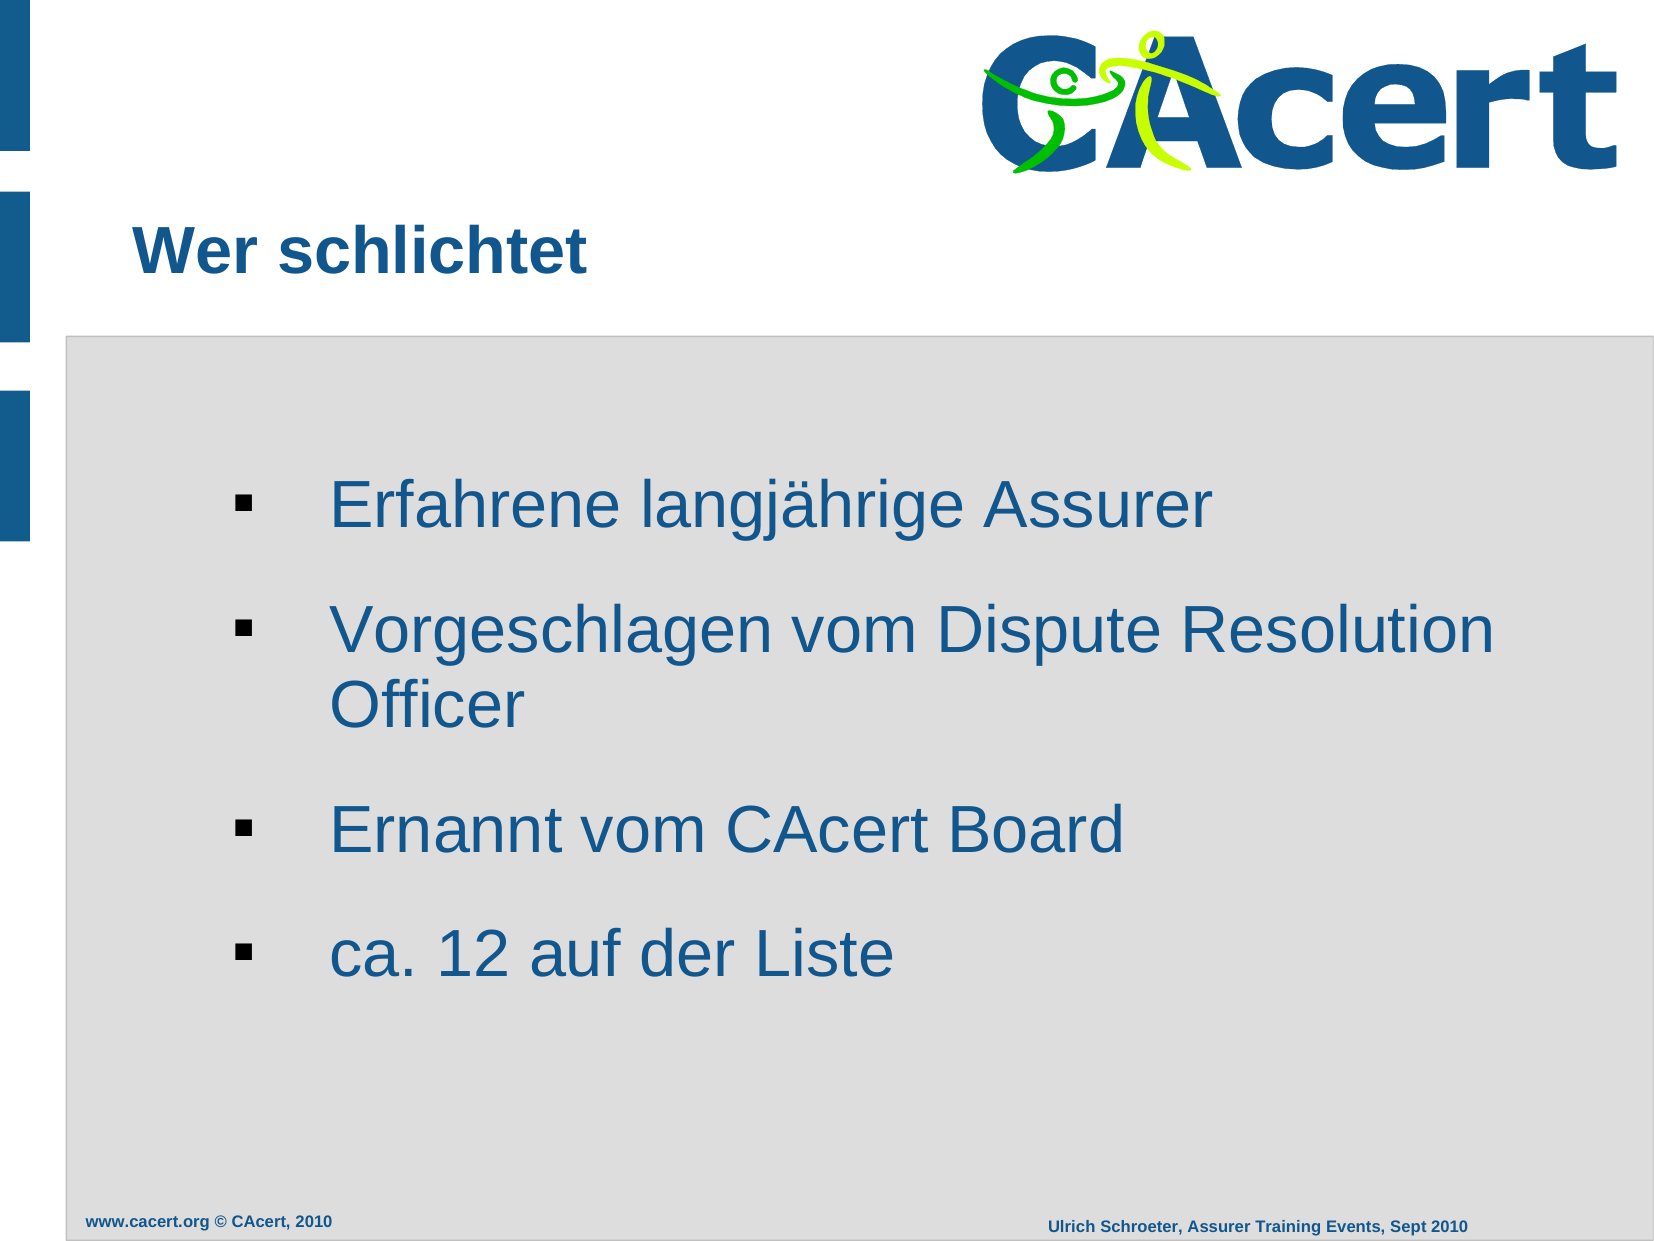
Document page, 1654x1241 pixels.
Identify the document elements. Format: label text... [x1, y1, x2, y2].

text_box Wer schlichtet [118, 191, 604, 296]
list Erfahrene langjährige Assurer Vorgeschlagen vom Dispute Resolution Officer Ernannt vom CAcert Board ca. 12 auf der Liste [175, 365, 1506, 1093]
